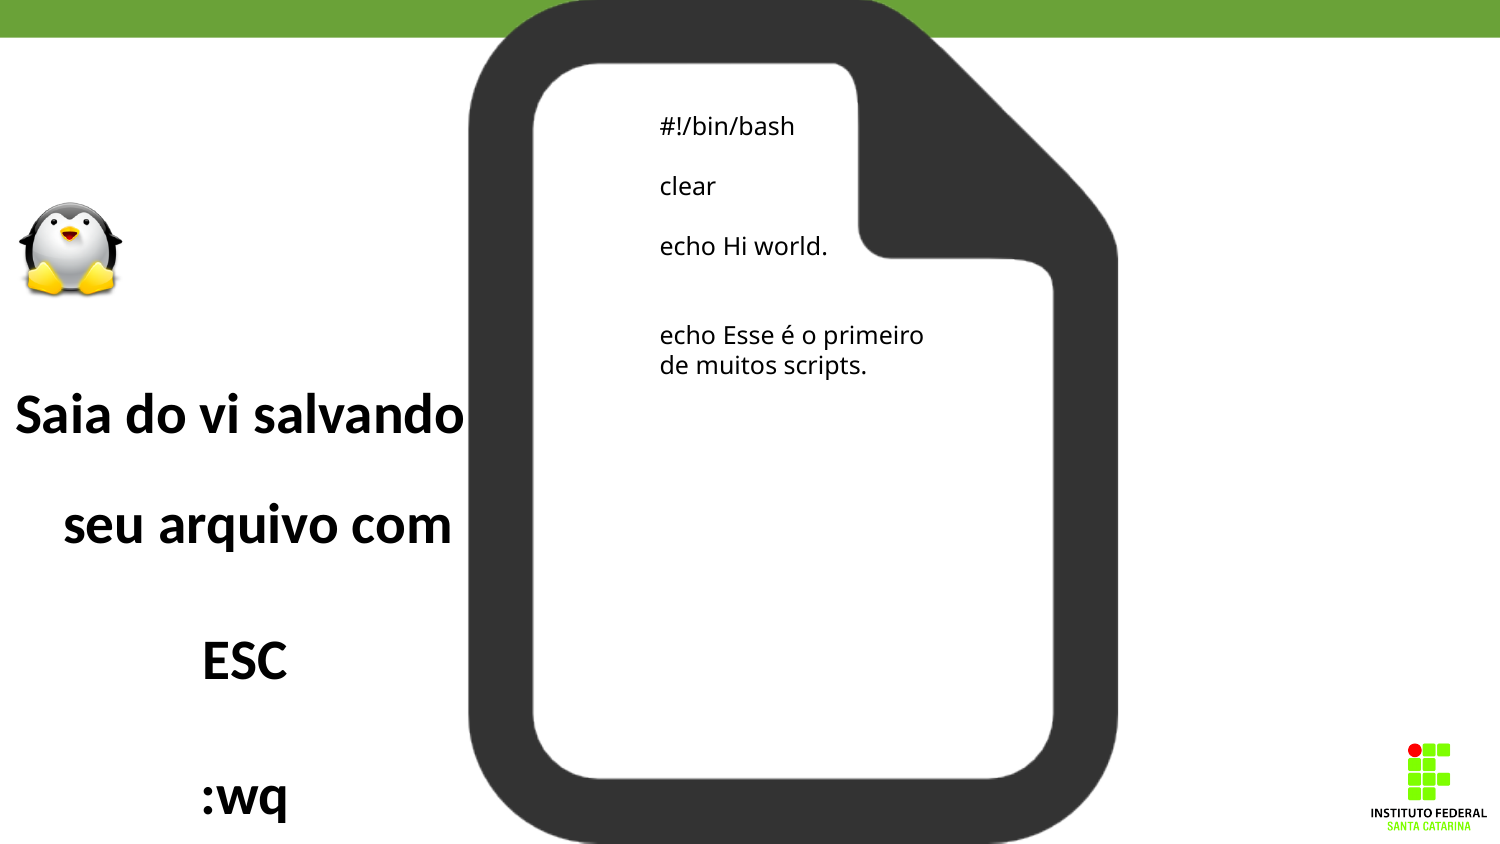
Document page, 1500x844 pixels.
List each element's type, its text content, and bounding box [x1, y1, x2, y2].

picture [371, 0, 1216, 844]
list Saia do vi salvando seu arquivo com ESC :wq [0, 327, 491, 844]
text_box #!/bin/bash clear echo Hi world. echo Esse é o primeiro de muitos scripts. [644, 102, 940, 448]
picture [17, 198, 124, 304]
picture [1358, 730, 1500, 844]
